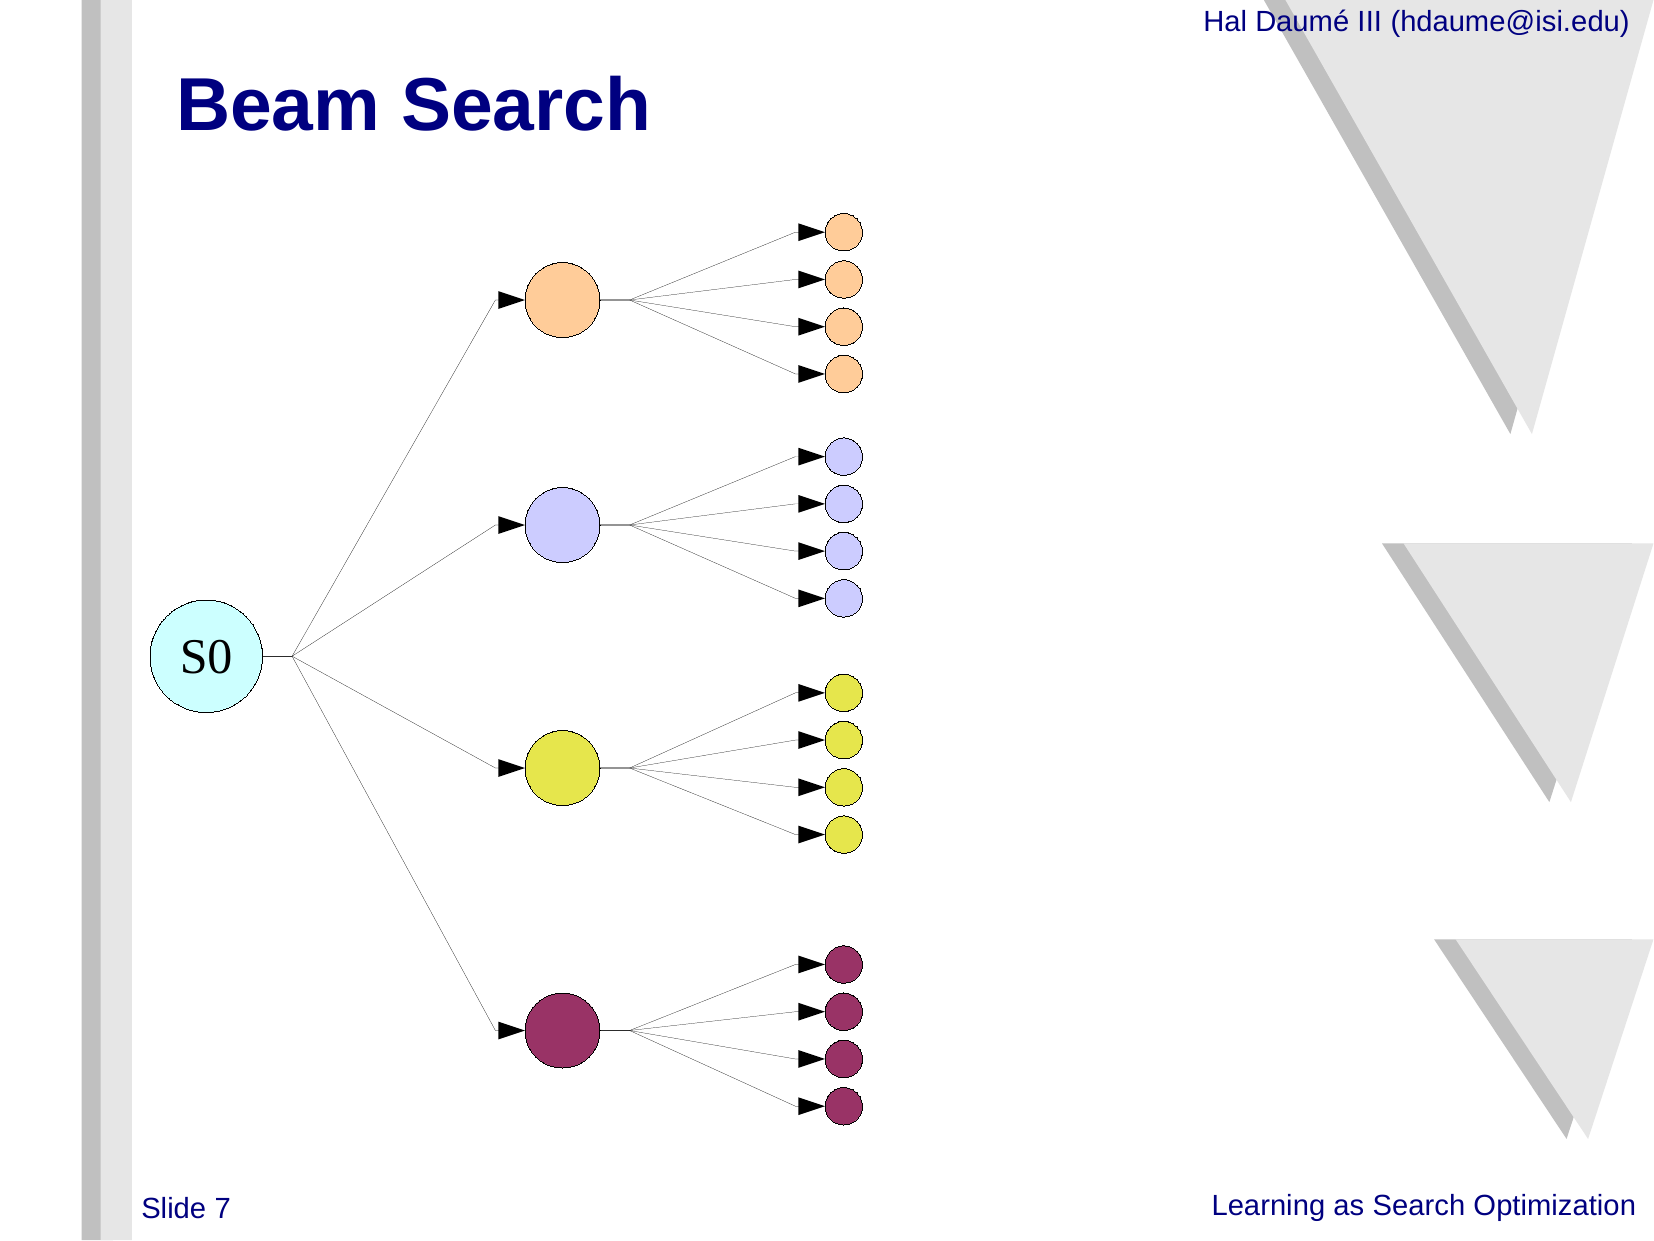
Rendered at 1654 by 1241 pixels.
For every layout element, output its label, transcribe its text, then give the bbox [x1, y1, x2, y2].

text_box [825, 260, 863, 299]
title Beam Search [176, 44, 1509, 166]
text_box [825, 579, 863, 618]
text_box [825, 815, 863, 854]
text_box [825, 721, 863, 759]
text_box [825, 437, 863, 476]
text_box [825, 992, 863, 1031]
text_box [825, 674, 863, 712]
text_box [825, 307, 863, 346]
text_box [525, 730, 600, 806]
text_box [525, 993, 600, 1069]
text_box [825, 532, 863, 570]
text_box [825, 945, 863, 984]
text_box S0 [150, 600, 263, 713]
text_box [825, 1040, 863, 1078]
text_box [525, 262, 600, 338]
text_box [825, 768, 863, 807]
text_box [825, 485, 863, 523]
text_box [825, 213, 863, 251]
text_box [525, 487, 600, 563]
text_box [825, 1087, 863, 1126]
text_box [825, 355, 863, 393]
